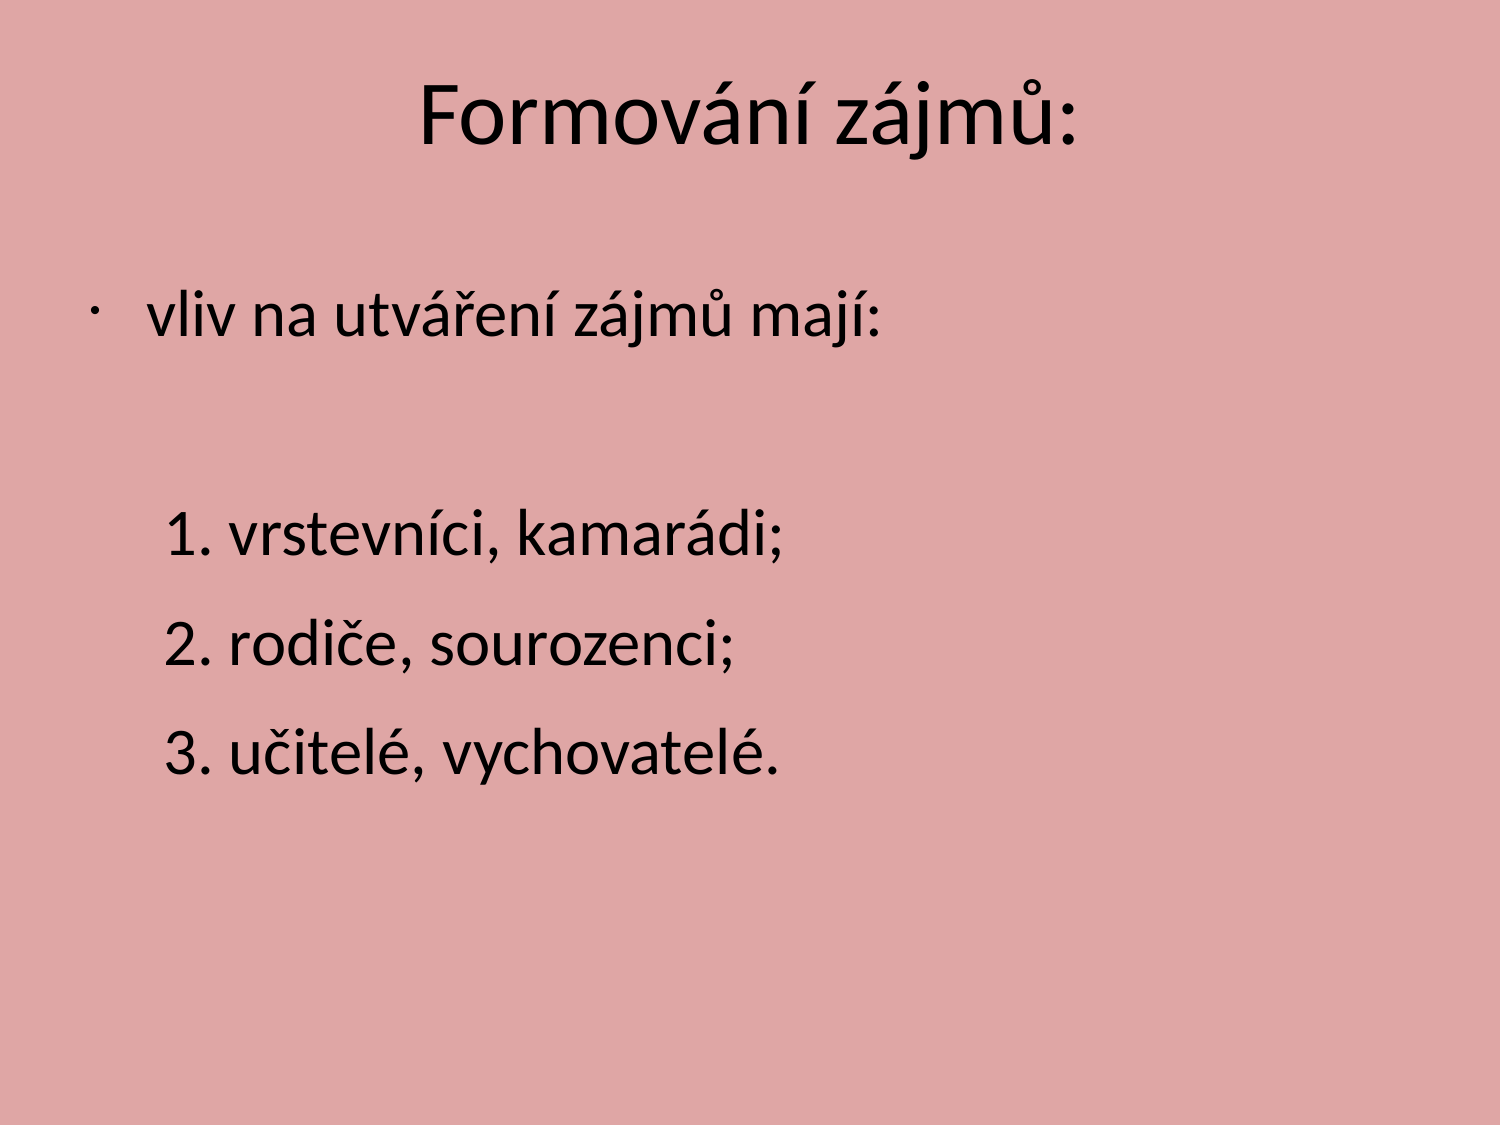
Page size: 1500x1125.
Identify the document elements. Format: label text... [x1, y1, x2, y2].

list vliv na utváření zájmů mají: 1. vrstevníci, kamarádi; 2. rodiče, sourozenci; 3. učitelé, vychovatelé. [75, 262, 1425, 1005]
title Formování zájmů: [75, 45, 1425, 233]
